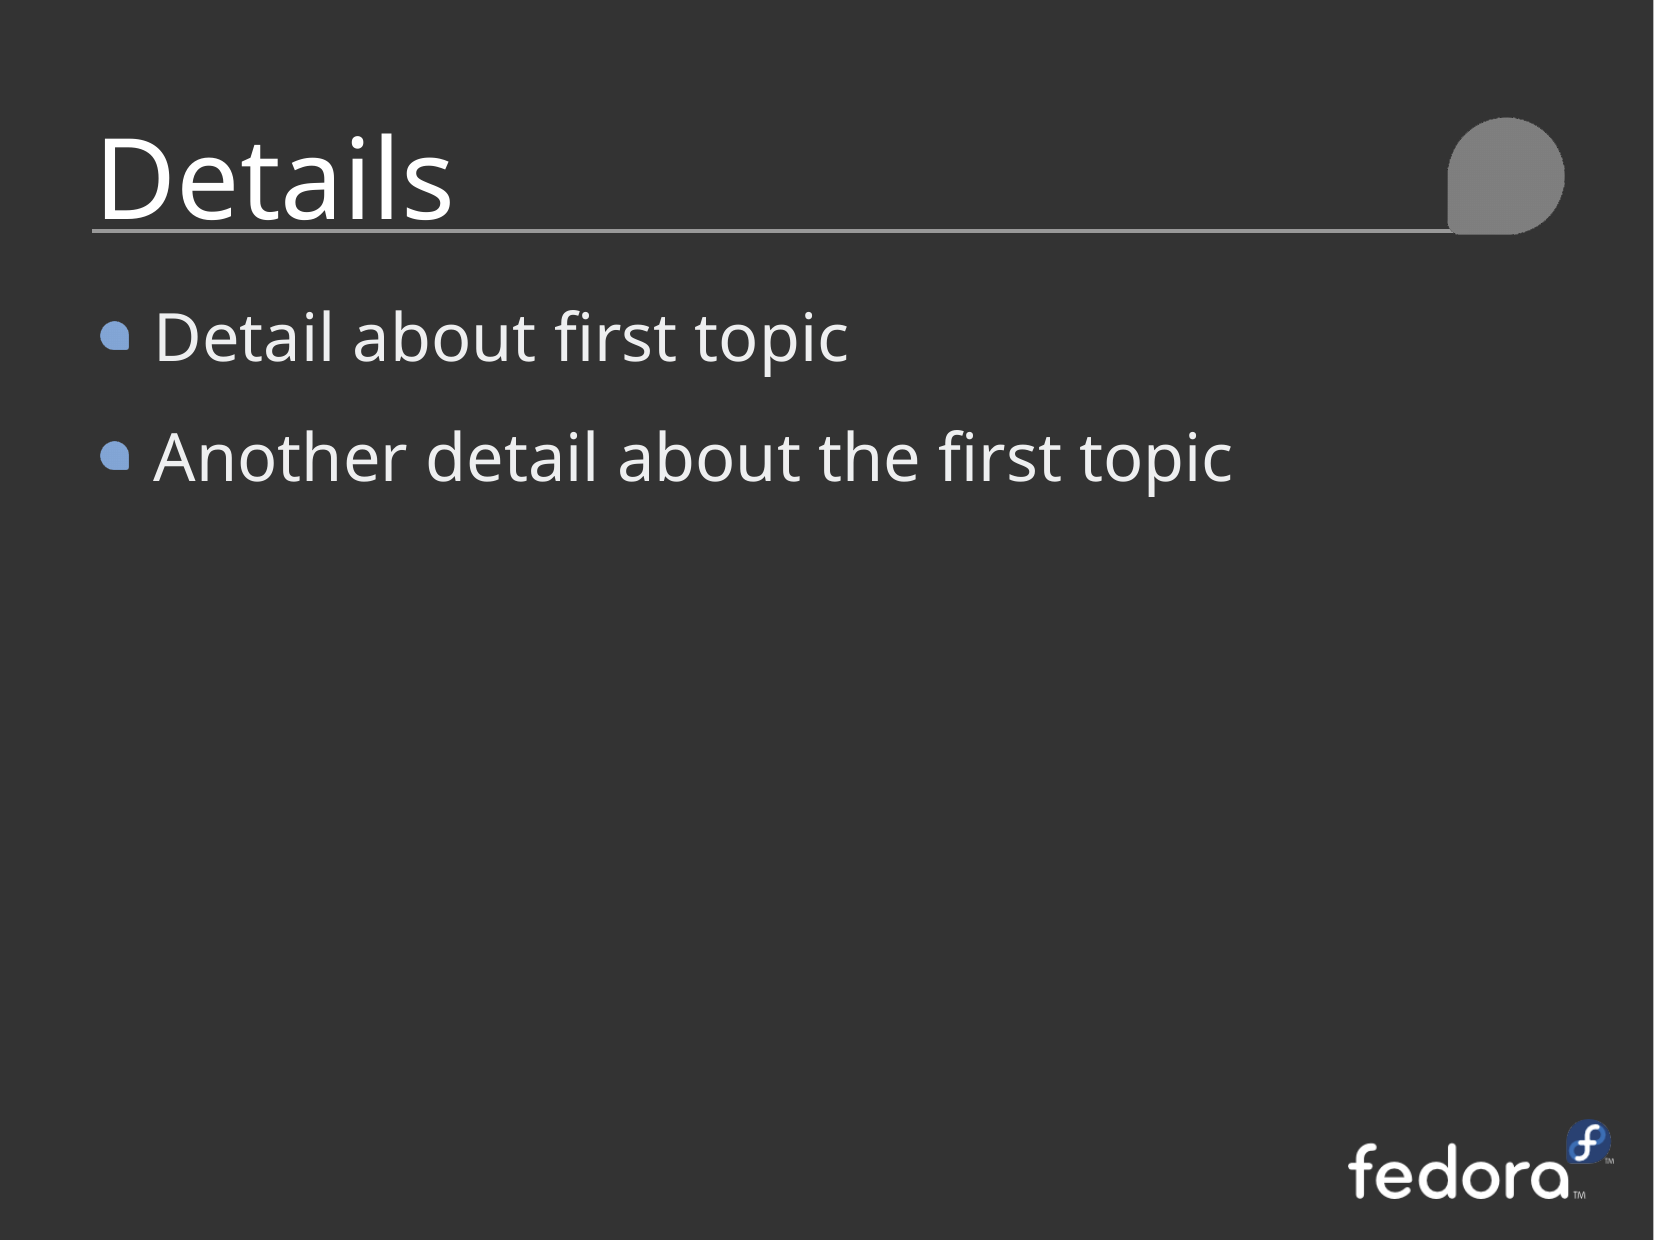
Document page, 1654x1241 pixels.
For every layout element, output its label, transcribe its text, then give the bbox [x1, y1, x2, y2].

list Detail about first topic Another detail about the first topic [82, 290, 1571, 1094]
title Details [94, 100, 1426, 251]
picture [1348, 1119, 1614, 1199]
picture [1447, 117, 1565, 235]
